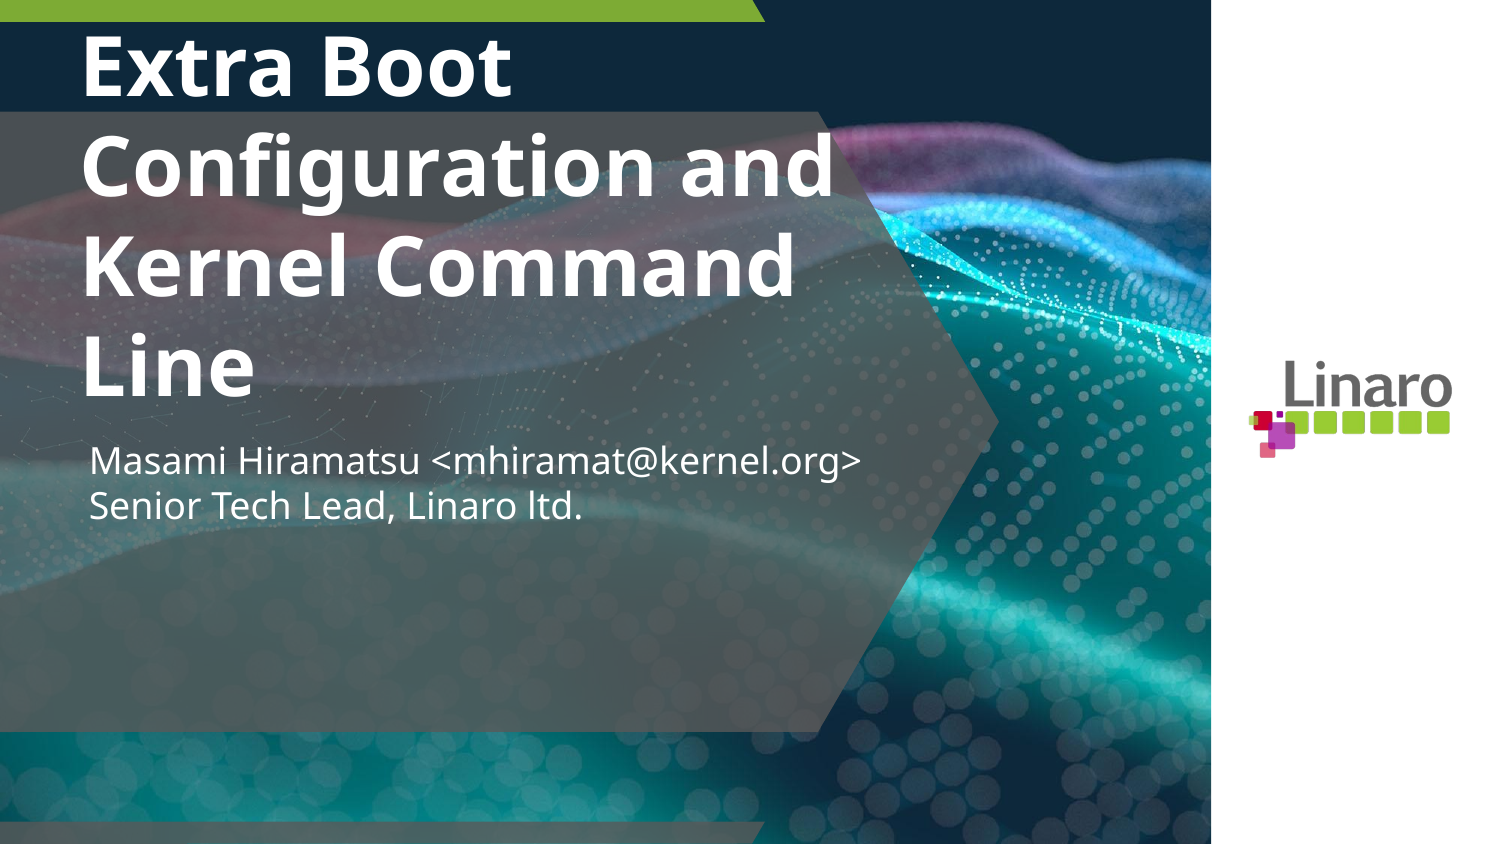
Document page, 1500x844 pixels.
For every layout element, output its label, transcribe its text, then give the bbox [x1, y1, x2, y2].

picture [1010, 245, 1018, 250]
picture [1081, 269, 1091, 275]
picture [1244, 356, 1455, 462]
title Extra Boot Configuration and Kernel Command Line [73, 162, 999, 422]
picture [0, 0, 1212, 844]
subtitle Masami Hiramatsu <mhiramat@kernel.org> Senior Tech Lead, Linaro ltd. [73, 422, 999, 612]
picture [1065, 260, 1076, 264]
picture [1047, 266, 1064, 273]
